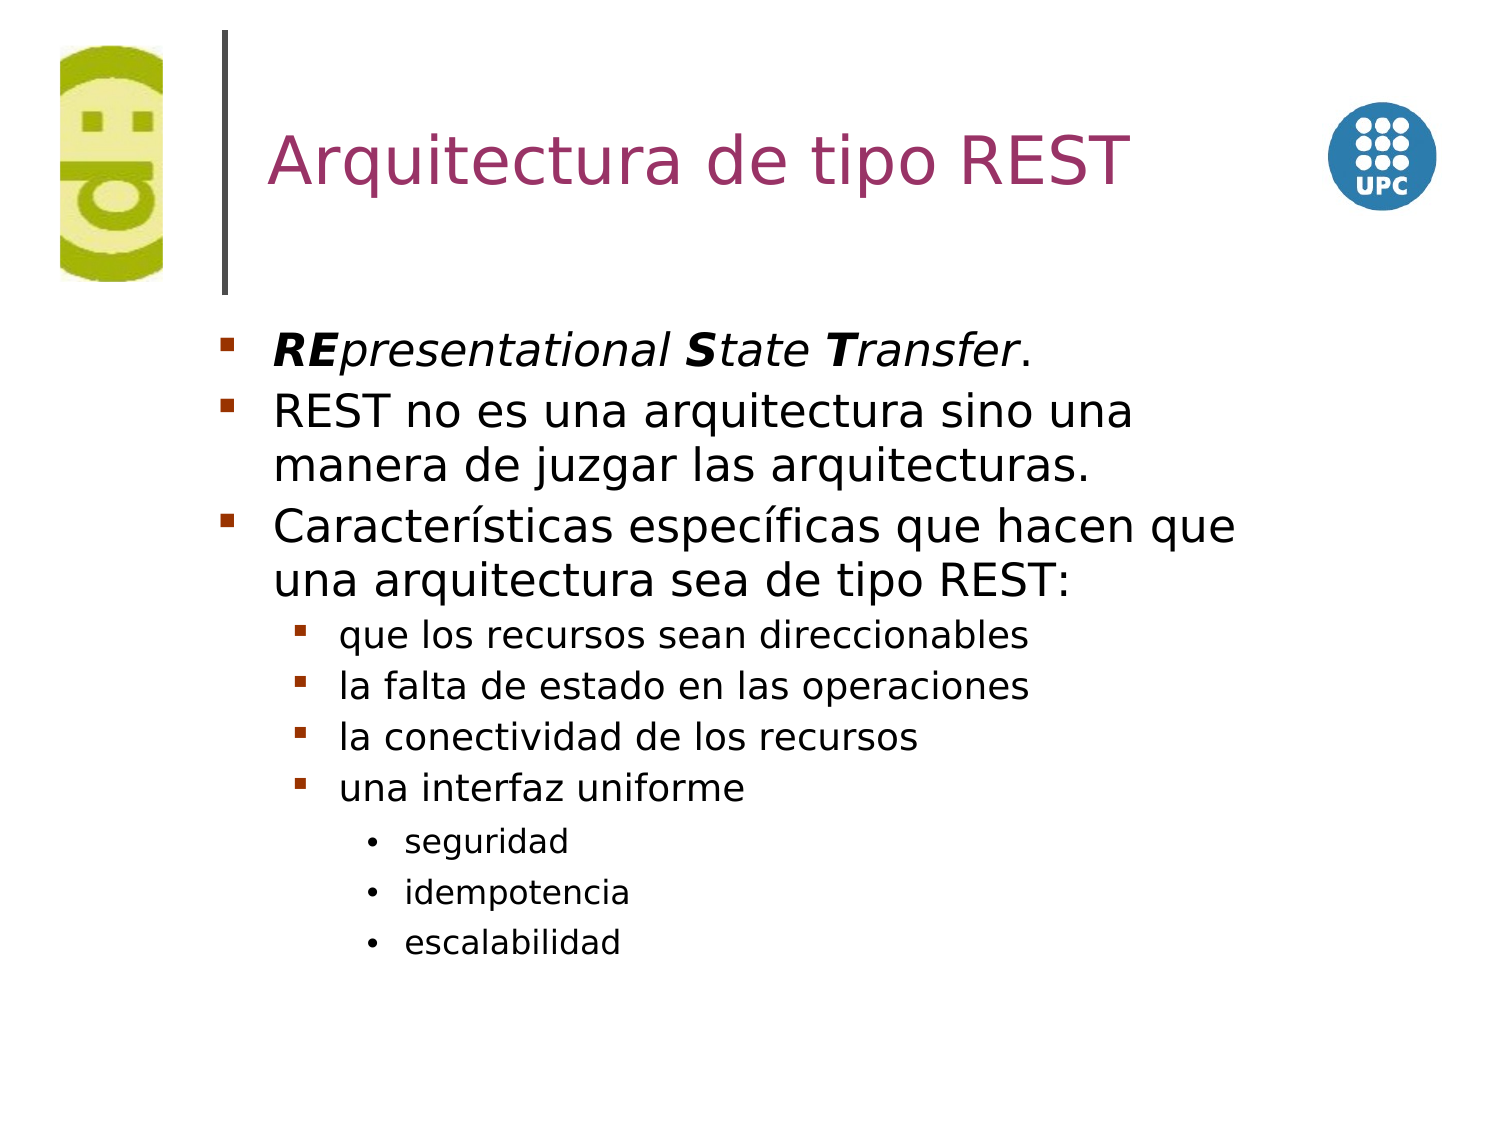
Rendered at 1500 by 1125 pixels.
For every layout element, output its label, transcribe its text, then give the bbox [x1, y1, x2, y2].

list REpresentational State Transfer. REST no es una arquitectura sino una manera de juzgar las arquitecturas. Características específicas que hacen que una arquitectura sea de tipo REST: que los recursos sean direccionables la falta de estado en las operaciones la conectividad de los recursos una interfaz uniforme seguridad idempotencia escalabilidad [202, 316, 1329, 1000]
picture [61, 47, 162, 281]
picture [1329, 96, 1442, 216]
title Arquitectura de tipo REST [252, 67, 1329, 256]
